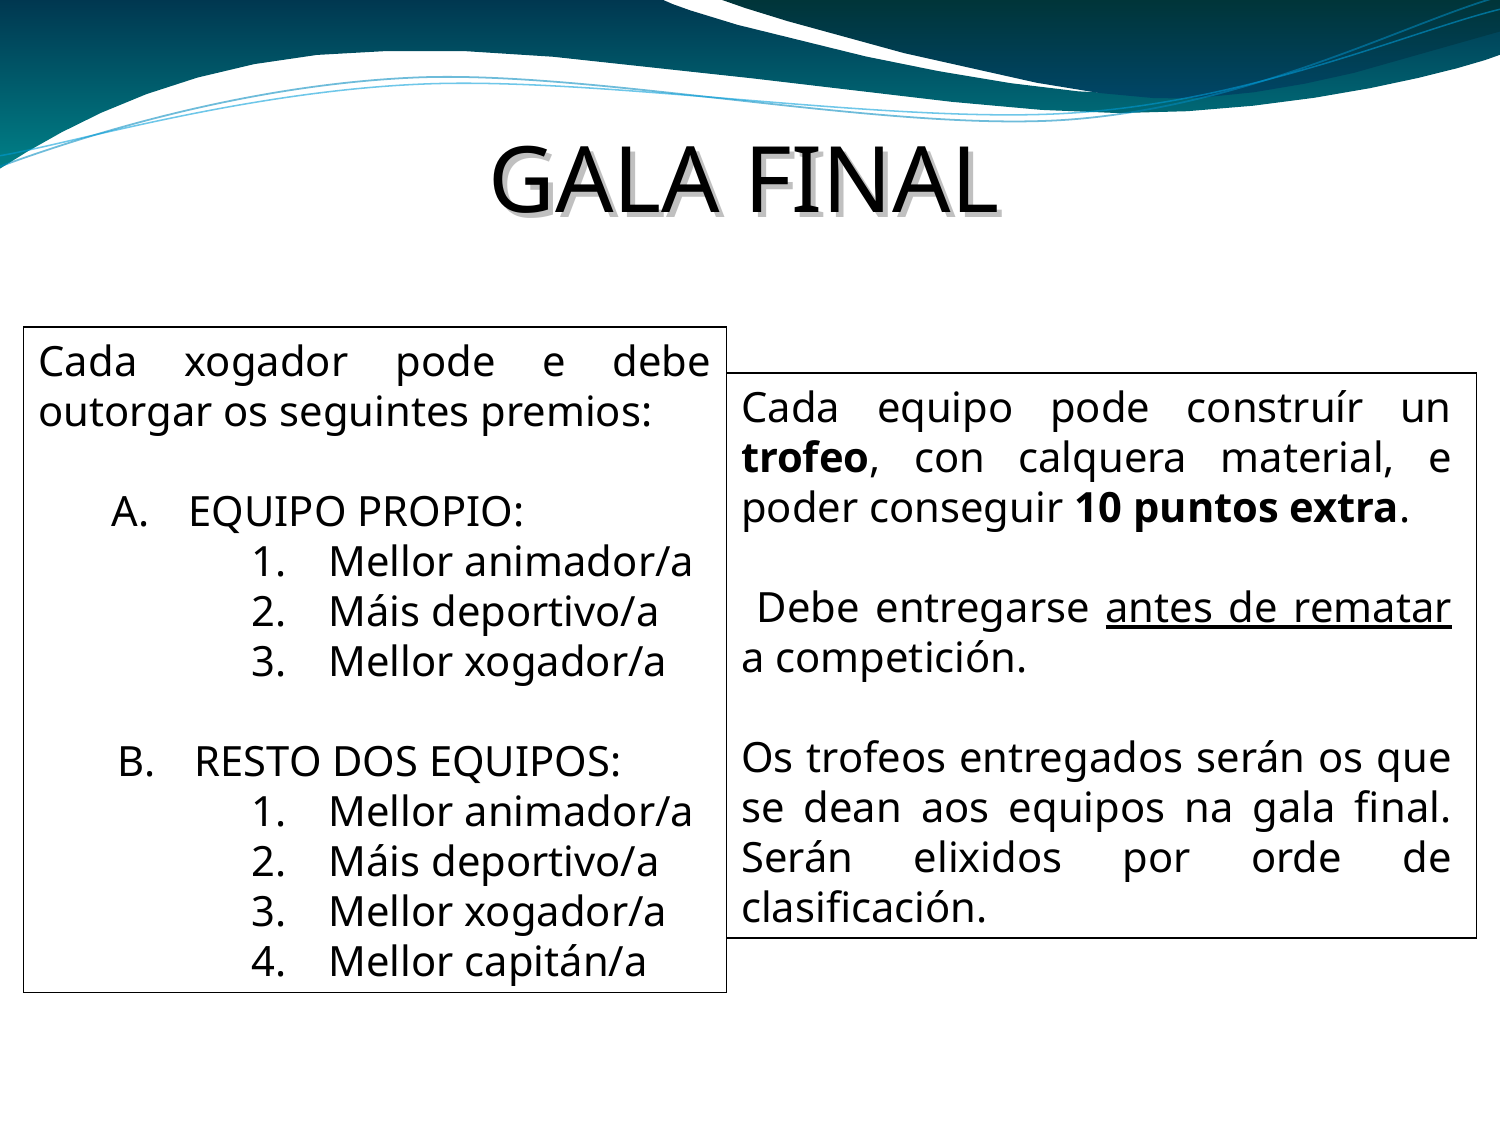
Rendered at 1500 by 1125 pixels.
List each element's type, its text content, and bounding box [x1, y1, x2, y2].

text_box Cada xogador pode e debe outorgar os seguintes premios: EQUIPO PROPIO: Mellor animador/a Máis deportivo/a Mellor xogador/a RESTO DOS EQUIPOS: Mellor animador/a Máis deportivo/a Mellor xogador/a Mellor capitán/a [24, 327, 726, 992]
text_box GALA FINAL [348, 114, 1140, 239]
text_box Cada equipo pode construír un trofeo, con calquera material, e poder conseguir 10 puntos extra. Debe entregarse antes de rematar a competición. Os trofeos entregados serán os que se dean aos equipos na gala final. Serán elixidos por orde de clasificación. [726, 373, 1476, 938]
